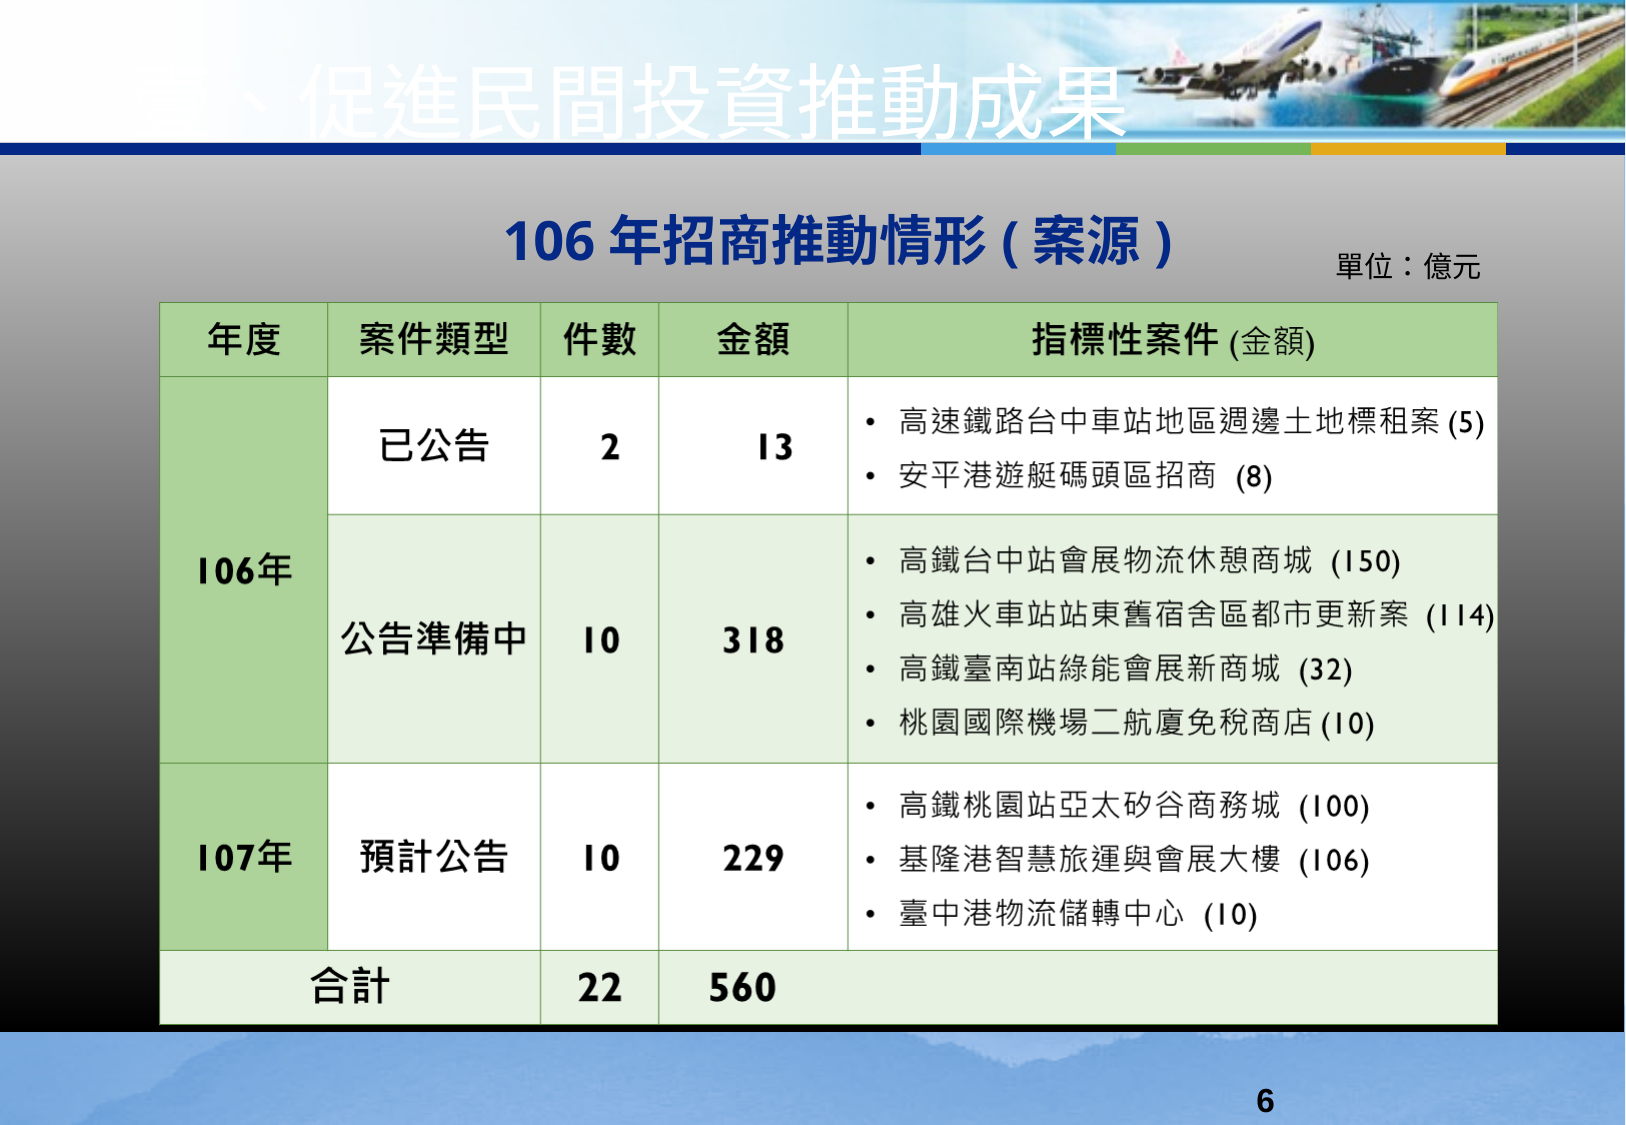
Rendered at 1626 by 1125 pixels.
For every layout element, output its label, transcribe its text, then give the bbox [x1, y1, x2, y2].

text_box 6 [1241, 1071, 1621, 1125]
text_box 壹、促進民間投資推動成果 [115, 42, 1590, 143]
text_box 單位：億元 [1320, 240, 1498, 291]
list 106年招商推動情形(案源) [422, 198, 1253, 280]
picture [159, 303, 1498, 1038]
